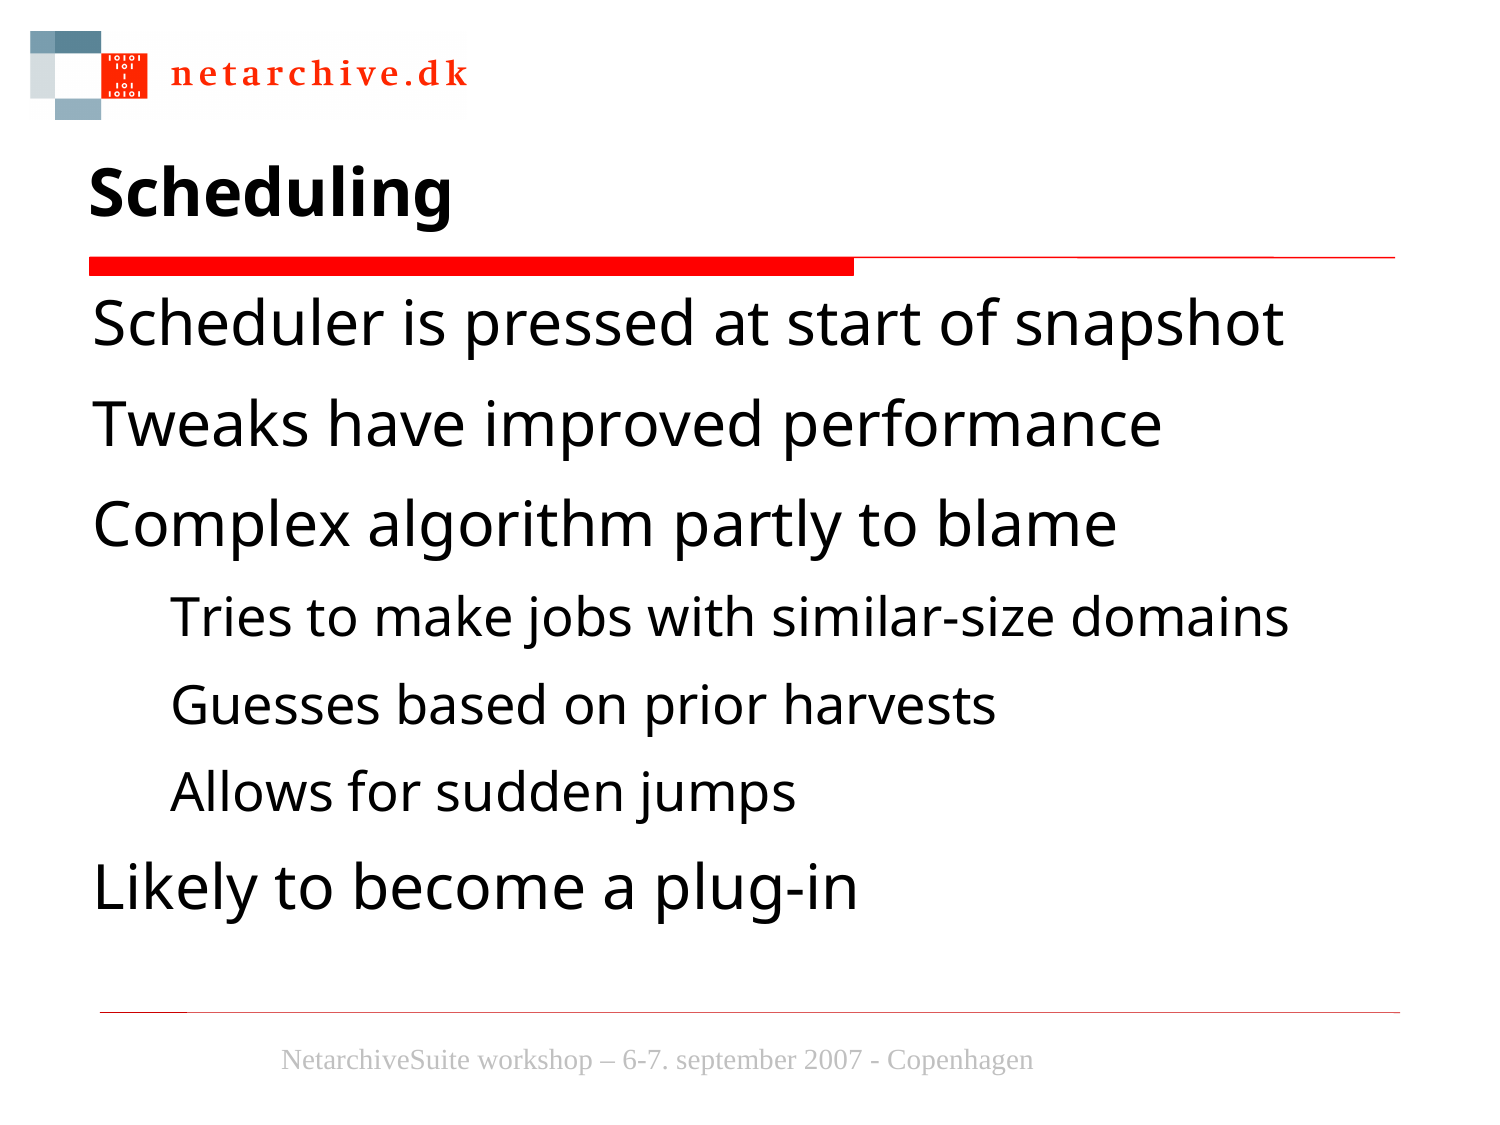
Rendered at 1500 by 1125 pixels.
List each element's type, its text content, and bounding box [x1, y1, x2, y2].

list Scheduler is pressed at start of snapshot Tweaks have improved performance Complex algorithm partly to blame Tries to make jobs with similar-size domains Guesses based on prior harvests Allows for sudden jumps Likely to become a plug-in [92, 278, 1406, 1010]
title Scheduling [88, 137, 1401, 244]
picture [29, 31, 467, 120]
